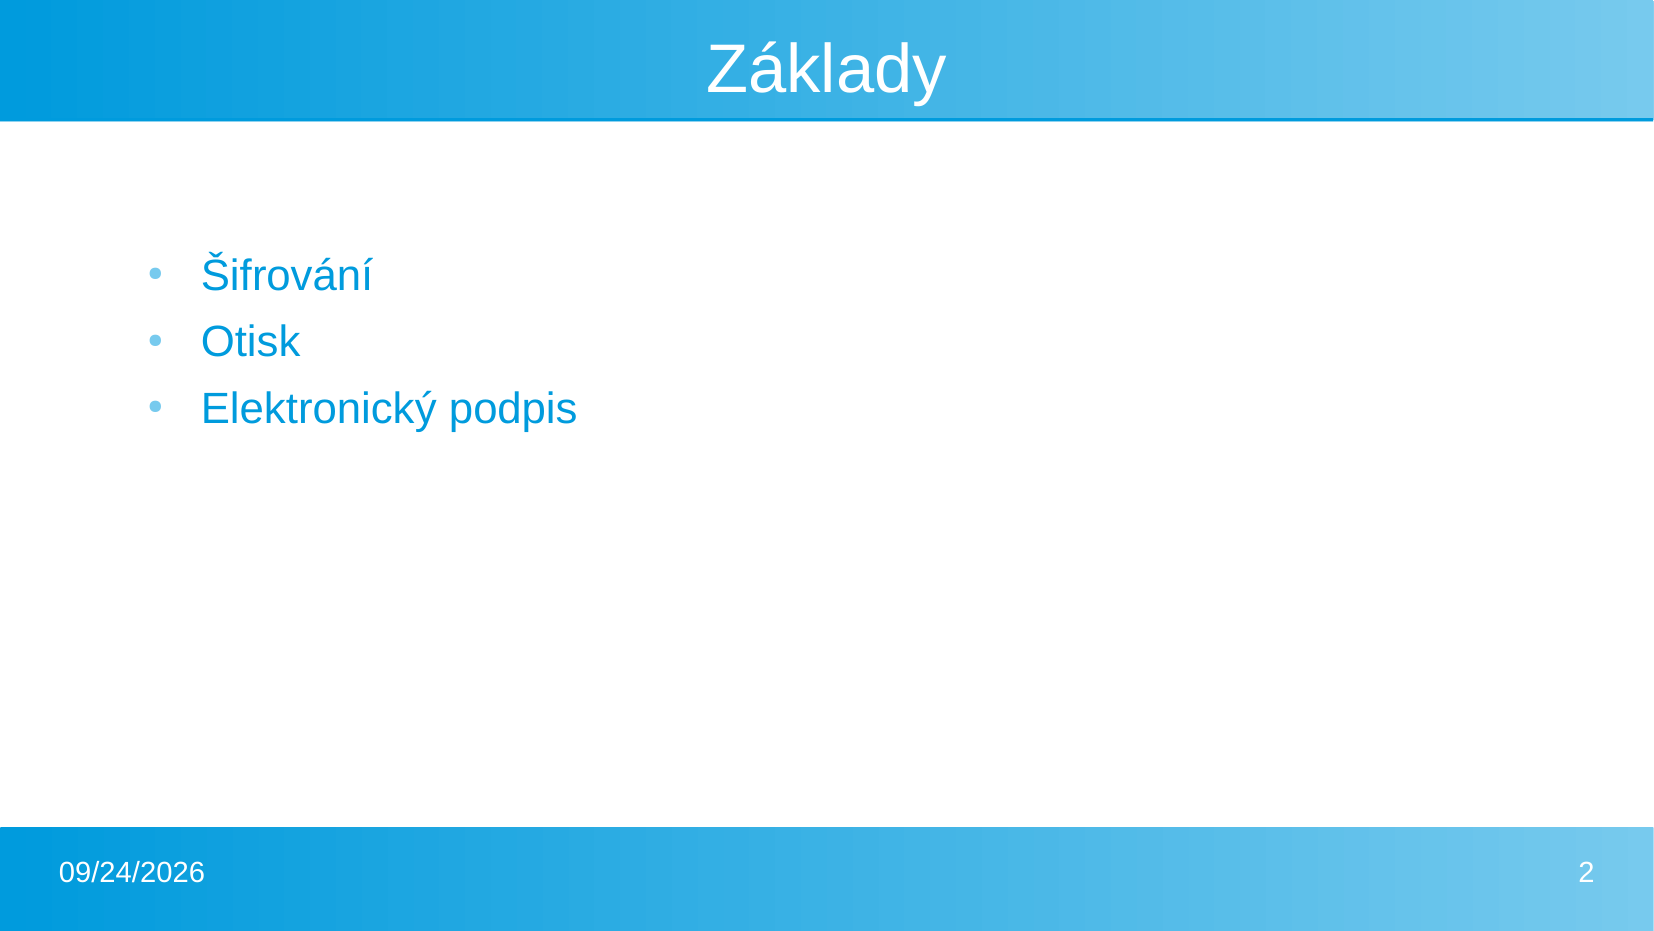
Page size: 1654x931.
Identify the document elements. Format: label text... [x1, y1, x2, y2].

list Šifrování Otisk Elektronický podpis [59, 177, 1595, 768]
title Základy [59, 29, 1595, 108]
